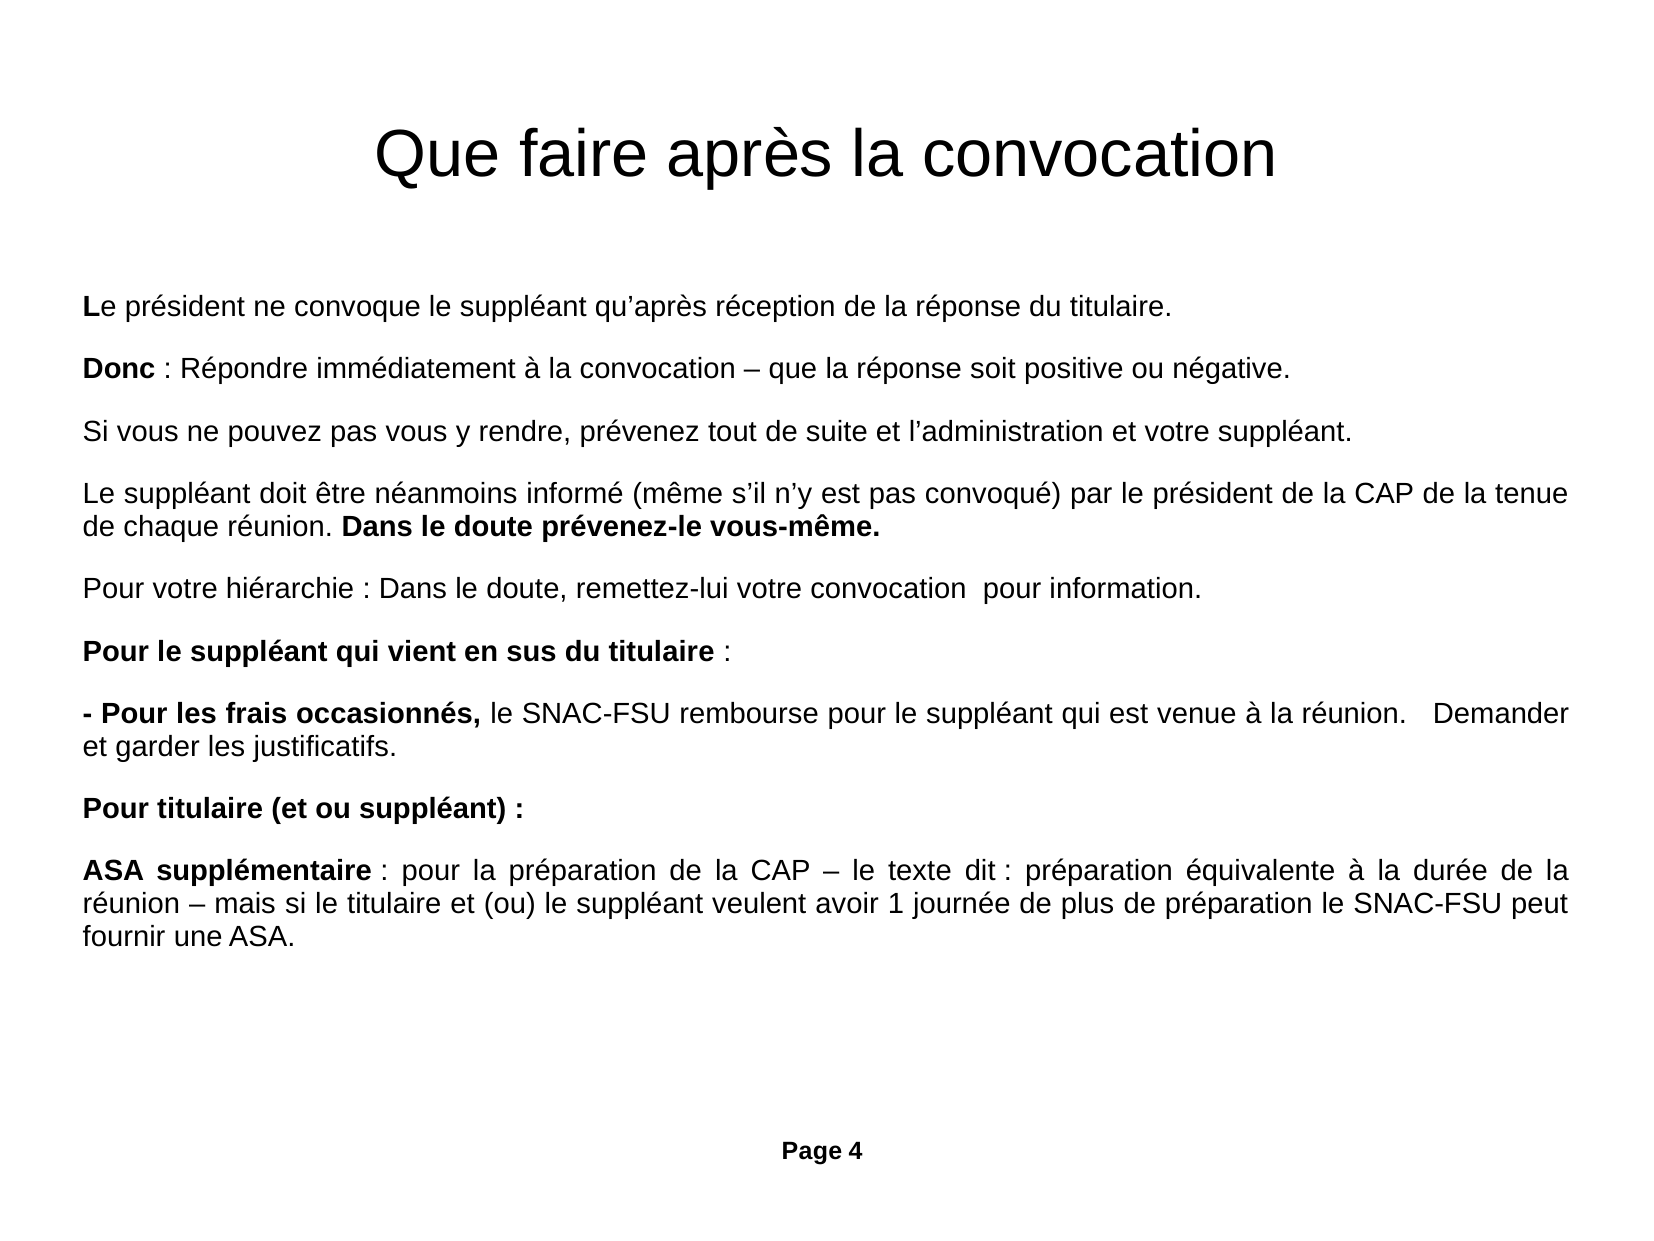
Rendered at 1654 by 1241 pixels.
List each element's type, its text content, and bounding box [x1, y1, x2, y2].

list Le président ne convoque le suppléant qu’après réception de la réponse du titulaire. Donc : Répondre immédiatement à la convocation – que la réponse soit positive ou négative. Si vous ne pouvez pas vous y rendre, prévenez tout de suite et l’administration et votre suppléant. Le suppléant doit être néanmoins informé (même s’il n’y est pas convoqué) par le président de la CAP de la tenue de chaque réunion. Dans le doute prévenez-le vous-même. Pour votre hiérarchie : Dans le doute, remettez-lui votre convocation pour information. Pour le suppléant qui vient en sus du titulaire : - Pour les frais occasionnés, le SNAC-FSU rembourse pour le suppléant qui est venue à la réunion. Demander et garder les justificatifs. Pour titulaire (et ou suppléant) : ASA supplémentaire : pour la préparation de la CAP – le texte dit : préparation équivalente à la durée de la réunion – mais si le titulaire et (ou) le suppléant veulent avoir 1 journée de plus de préparation le SNAC-FSU peut fournir une ASA. [82, 290, 1571, 1010]
title Que faire après la convocation [82, 49, 1571, 257]
chart [779, 1137, 913, 1170]
